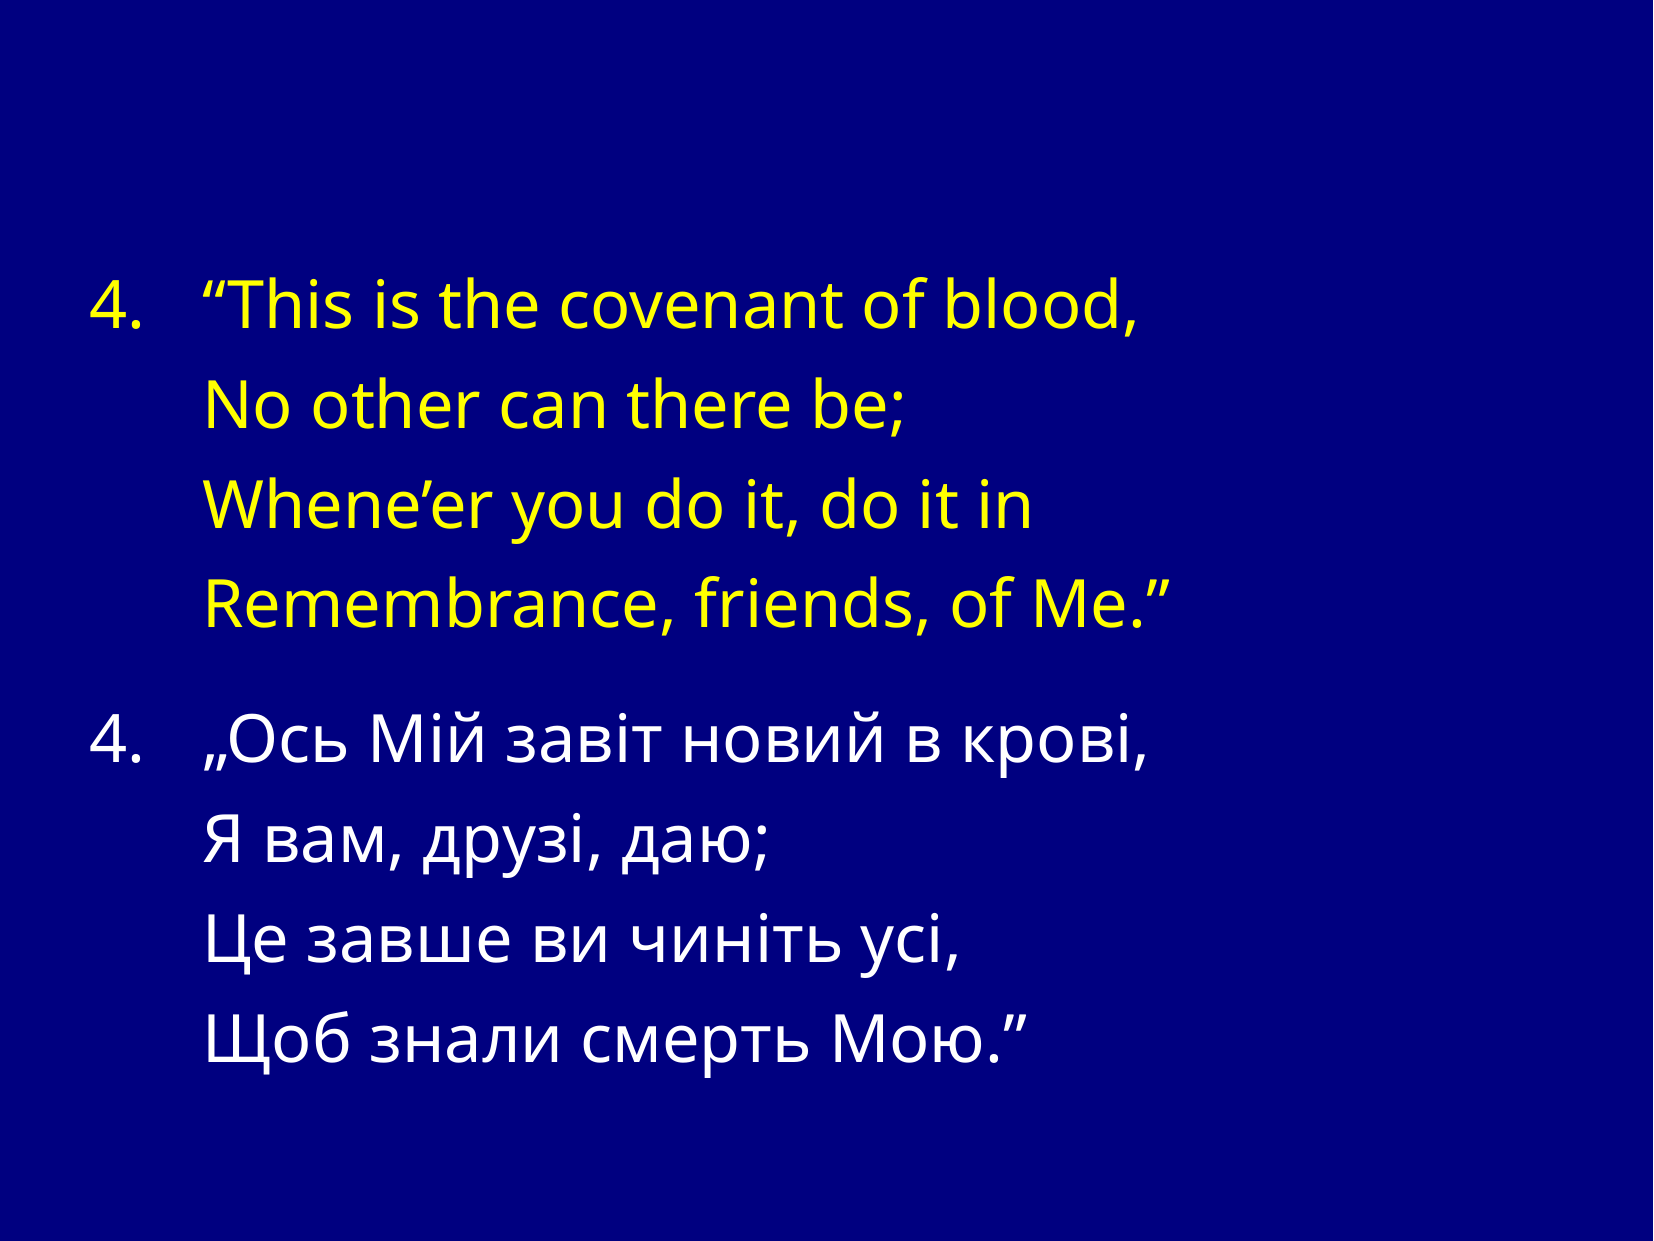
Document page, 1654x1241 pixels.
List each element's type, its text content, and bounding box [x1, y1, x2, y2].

text_box 4. “This is the covenant of blood, No other can there be; Whene’er you do it, do it in Remembrance, friends, of Me.” [75, 150, 1576, 638]
text_box 4. „Ось Мій завіт новий в крові, Я вам, друзі, даю; Це завше ви чиніть усі, Щоб знали смерть Мою.” [75, 675, 1576, 1163]
